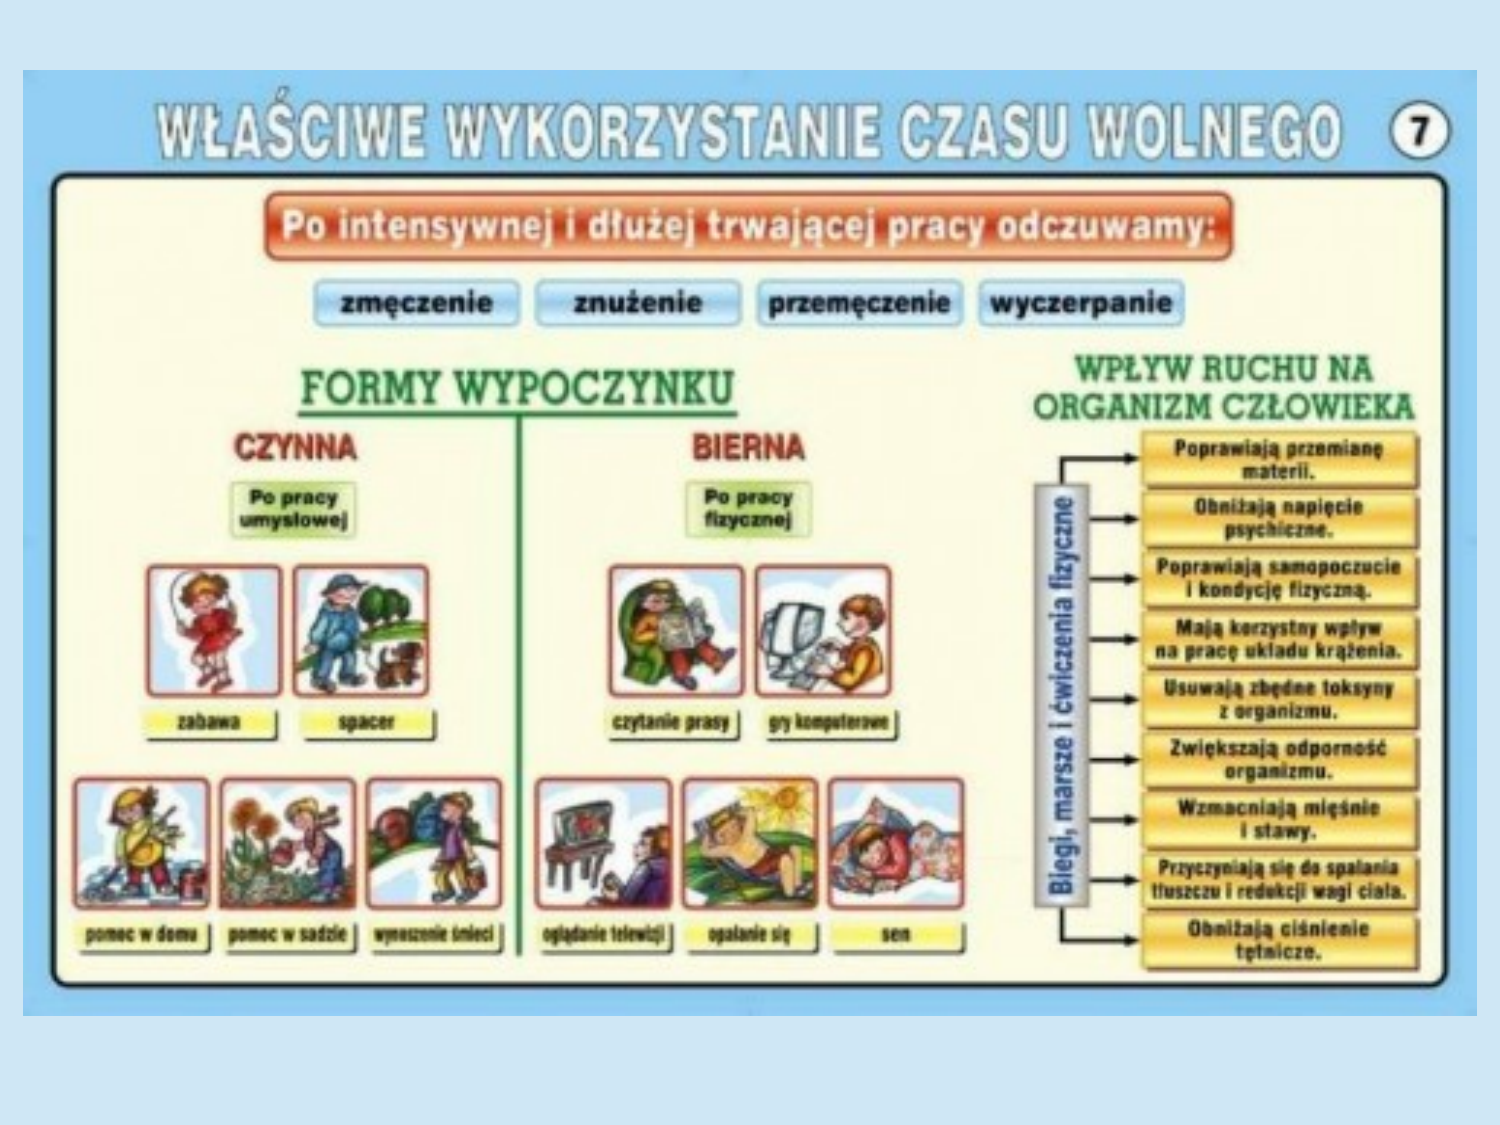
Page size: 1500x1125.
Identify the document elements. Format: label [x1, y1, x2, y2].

picture [23, 70, 1477, 1016]
